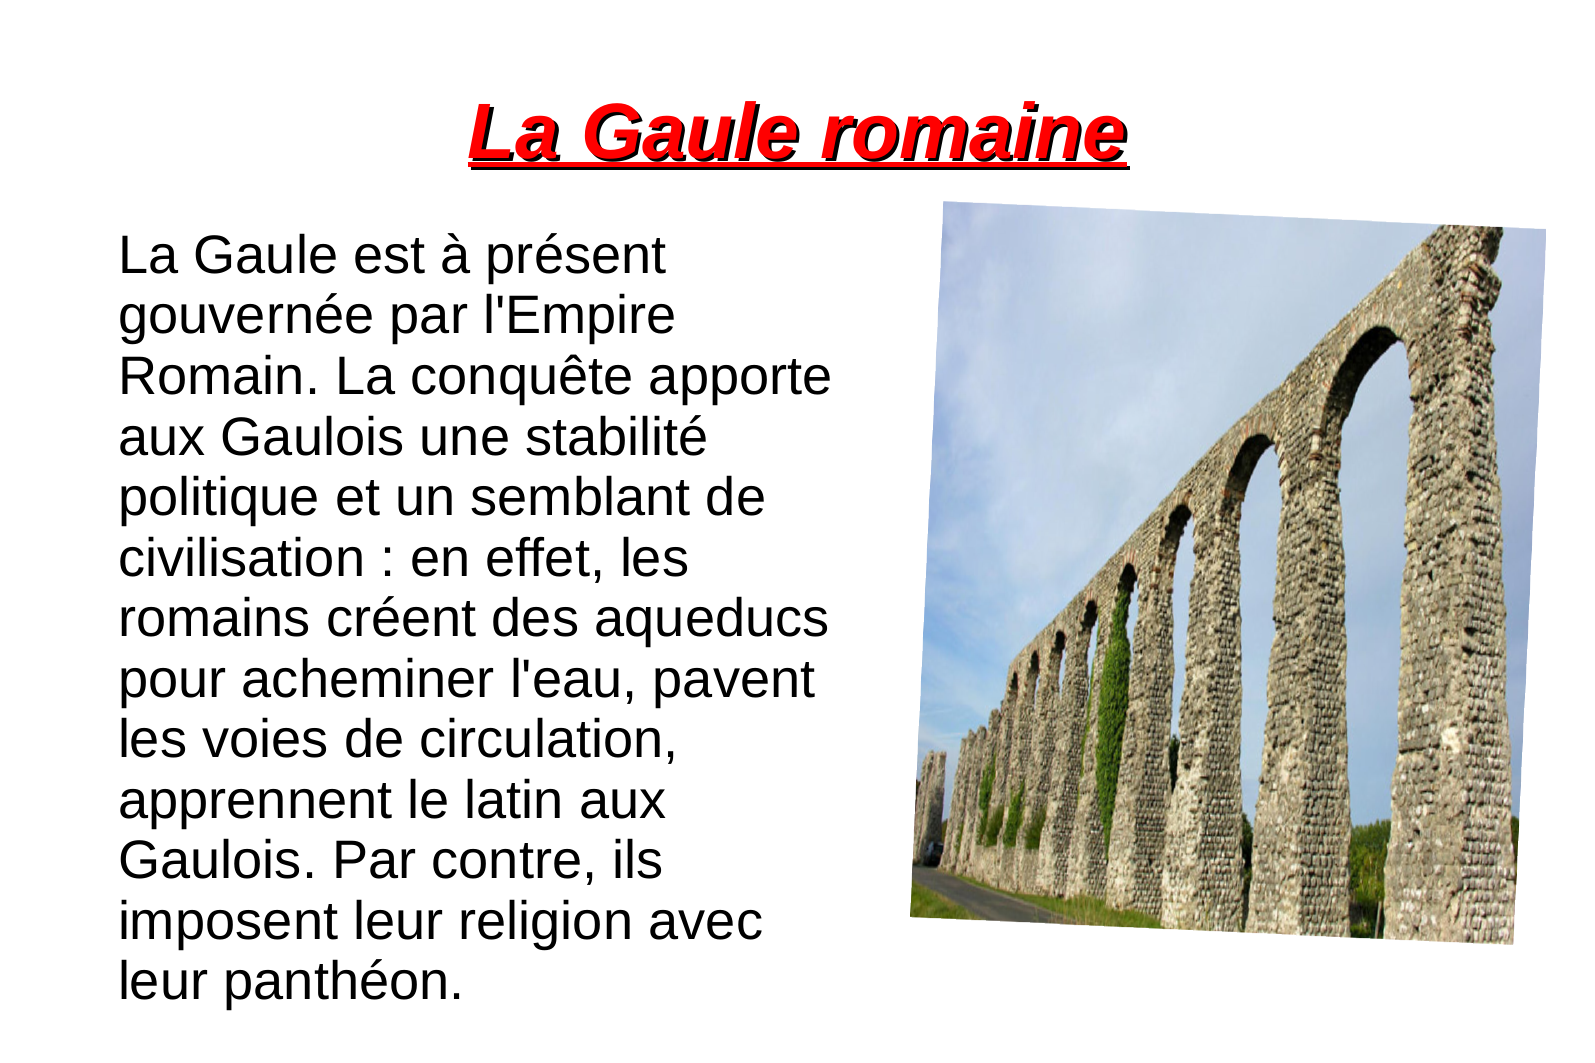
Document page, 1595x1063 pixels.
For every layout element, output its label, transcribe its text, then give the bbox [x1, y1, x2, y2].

title La Gaule romaine [79, 42, 1515, 220]
picture [909, 200, 1546, 945]
list La Gaule est à présent gouvernée par l'Empire Romain. La conquête apporte aux Gaulois une stabilité politique et un semblant de civilisation : en effet, les romains créent des aqueducs pour acheminer l'eau, pavent les voies de circulation, apprennent le latin aux Gaulois. Par contre, ils imposent leur religion avec leur panthéon. [47, 224, 863, 945]
